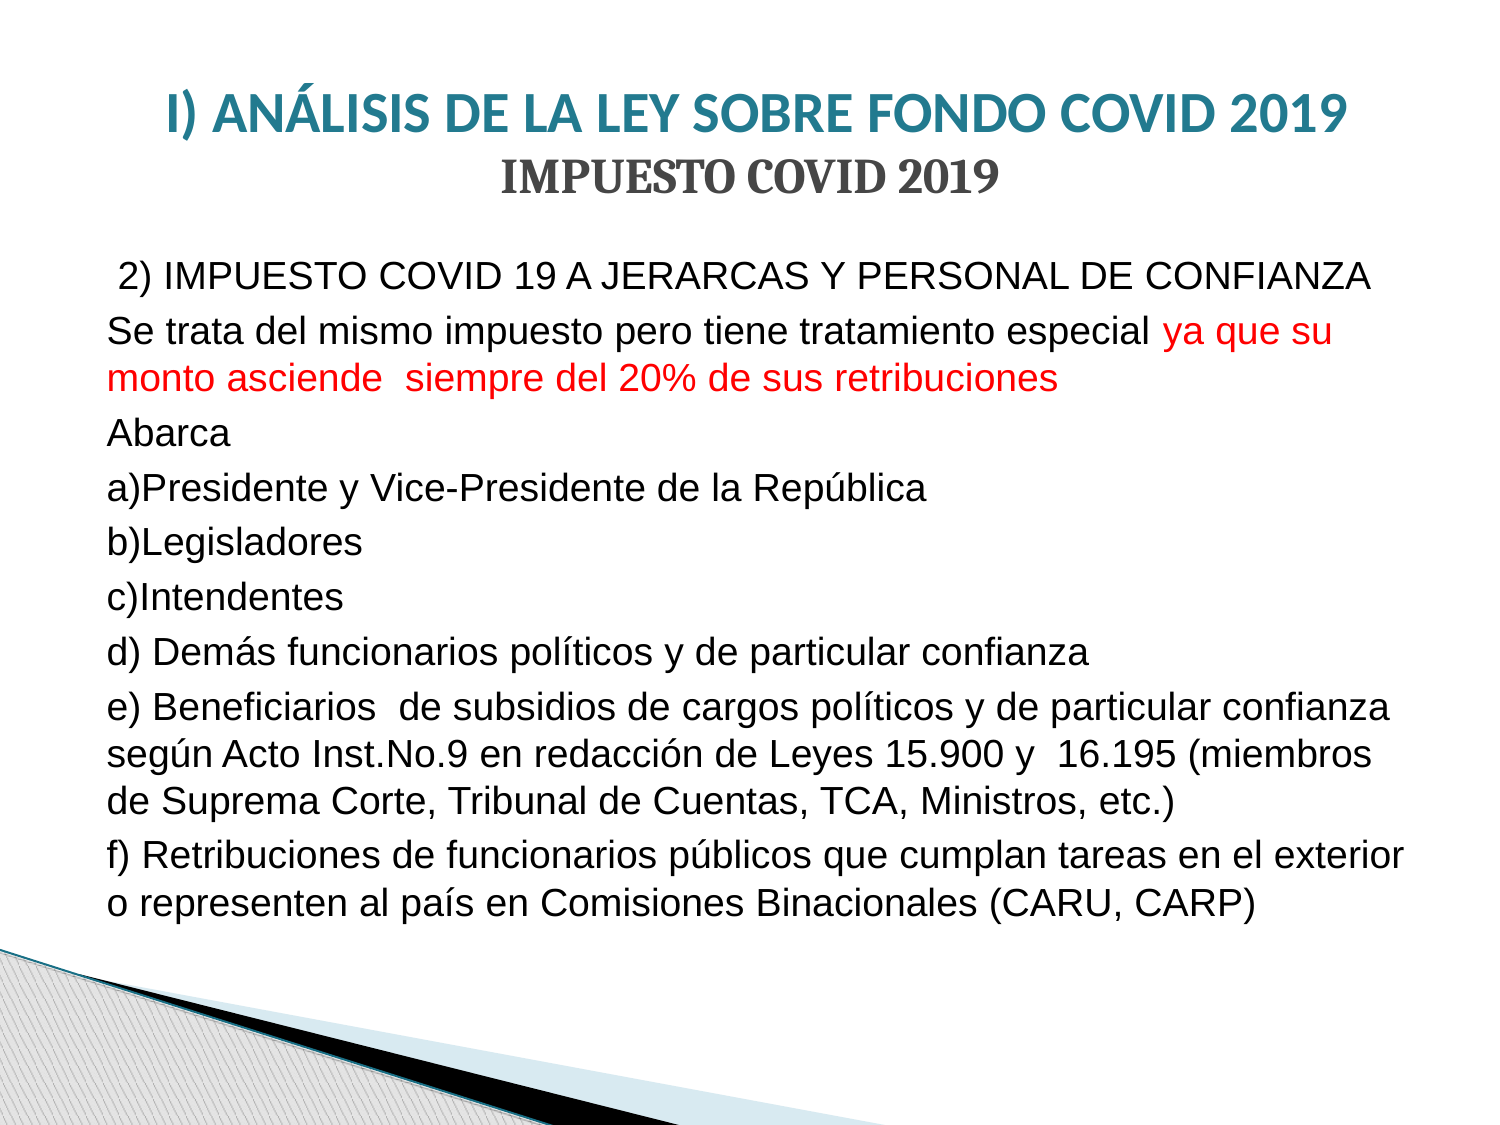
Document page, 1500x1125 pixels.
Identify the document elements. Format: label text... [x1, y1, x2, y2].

title I) ANÁLISIS DE LA LEY SOBRE FONDO COVID 2019 IMPUESTO COVID 2019 [75, 45, 1425, 233]
list 2) IMPUESTO COVID 19 A JERARCAS Y PERSONAL DE CONFIANZA Se trata del mismo impuesto pero tiene tratamiento especial ya que su monto asciende siempre del 20% de sus retribuciones Abarca a)Presidente y Vice-Presidente de la República b)Legisladores c)Intendentes d) Demás funcionarios políticos y de particular confianza e) Beneficiarios de subsidios de cargos políticos y de particular confianza según Acto Inst.No.9 en redacción de Leyes 15.900 y 16.195 (miembros de Suprema Corte, Tribunal de Cuentas, TCA, Ministros, etc.) f) Retribuciones de funcionarios públicos que cumplan tareas en el exterior o representen al país en Comisiones Binacionales (CARU, CARP) [75, 243, 1425, 986]
